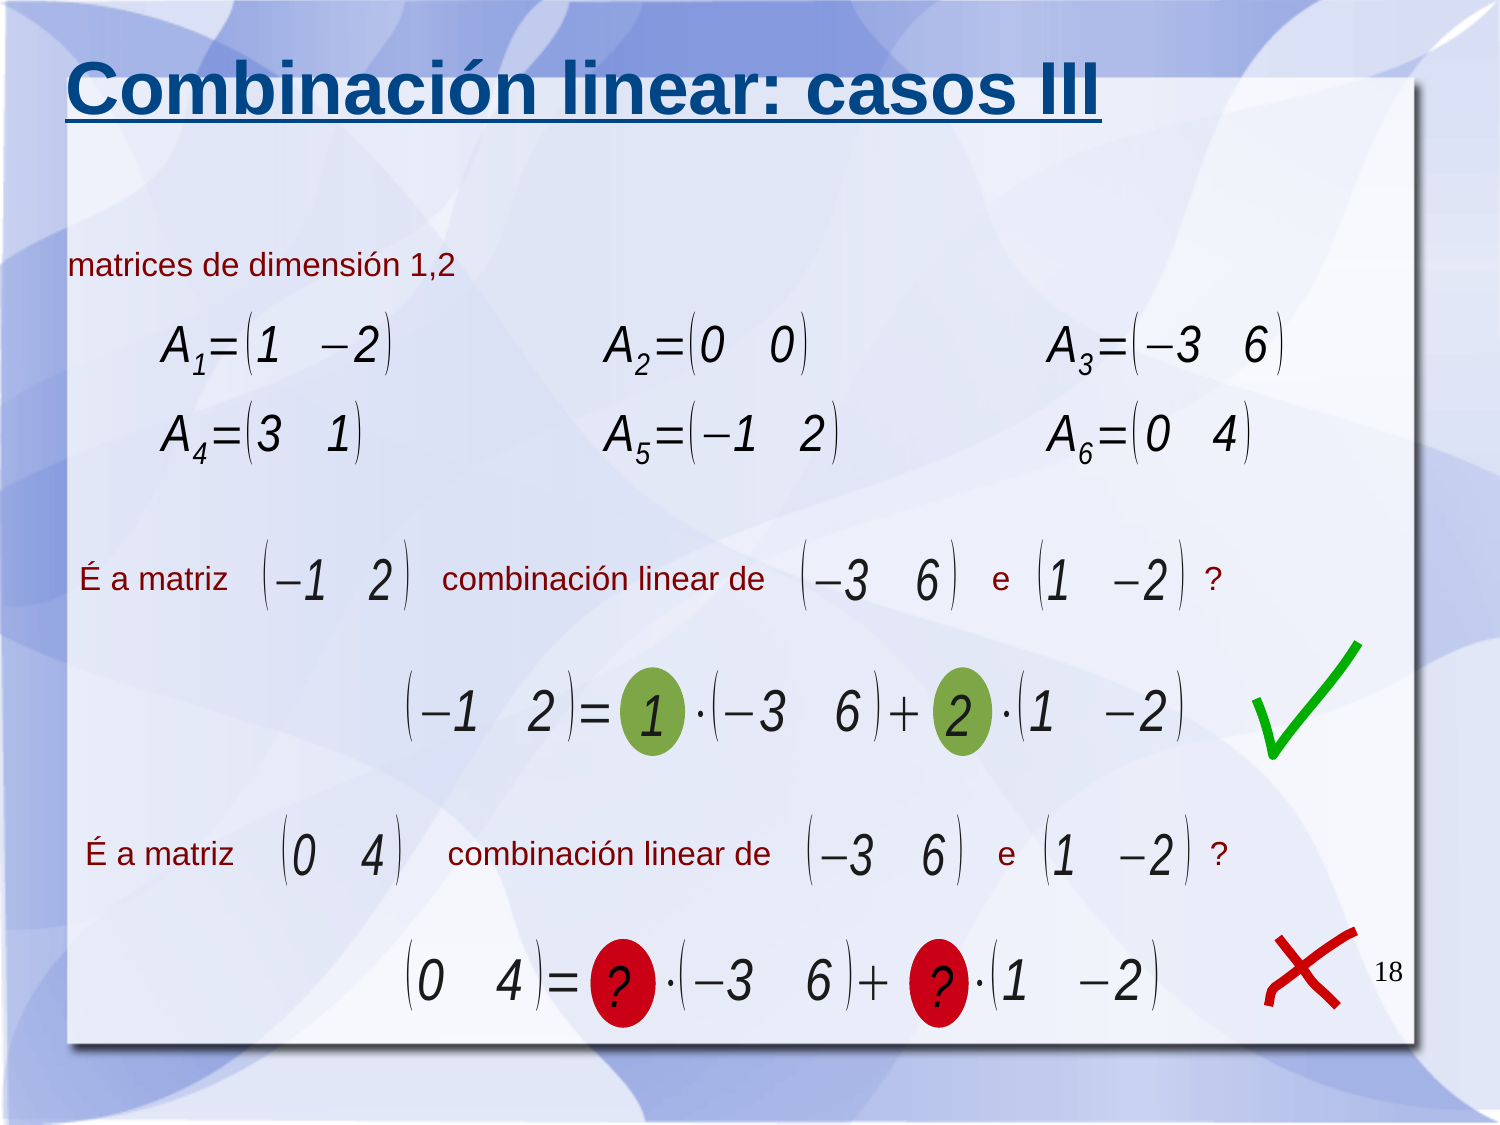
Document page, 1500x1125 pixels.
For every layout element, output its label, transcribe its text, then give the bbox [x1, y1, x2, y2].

text_box combinación linear de [427, 549, 789, 606]
chart [1033, 307, 1295, 383]
chart [393, 937, 1178, 1019]
text_box É a matriz [70, 824, 271, 881]
text_box [603, 1019, 643, 1028]
text_box combinación linear de [432, 824, 795, 881]
chart [795, 812, 979, 891]
text_box [600, 938, 646, 951]
text_box matrices de dimensión 1,2 [52, 235, 503, 291]
chart [789, 537, 973, 616]
chart [590, 307, 819, 383]
chart [252, 537, 425, 616]
text_box [590, 963, 594, 1003]
chart [147, 395, 373, 472]
text_box [633, 747, 673, 756]
chart [393, 668, 1203, 747]
chart [1027, 537, 1200, 616]
text_box ? [1195, 824, 1244, 881]
chart [271, 812, 418, 891]
text_box [944, 747, 981, 756]
text_box [921, 1019, 957, 1028]
text_box É a matriz [64, 549, 252, 606]
chart [1032, 812, 1206, 891]
text_box e [977, 549, 1015, 606]
chart [590, 395, 850, 472]
picture [0, 0, 1500, 1125]
chart [147, 307, 405, 383]
text_box e [982, 824, 1021, 881]
text_box ? [1189, 549, 1238, 606]
chart [1033, 395, 1262, 472]
text_box [918, 938, 960, 951]
title Combinación linear: casos III [59, 29, 1441, 148]
